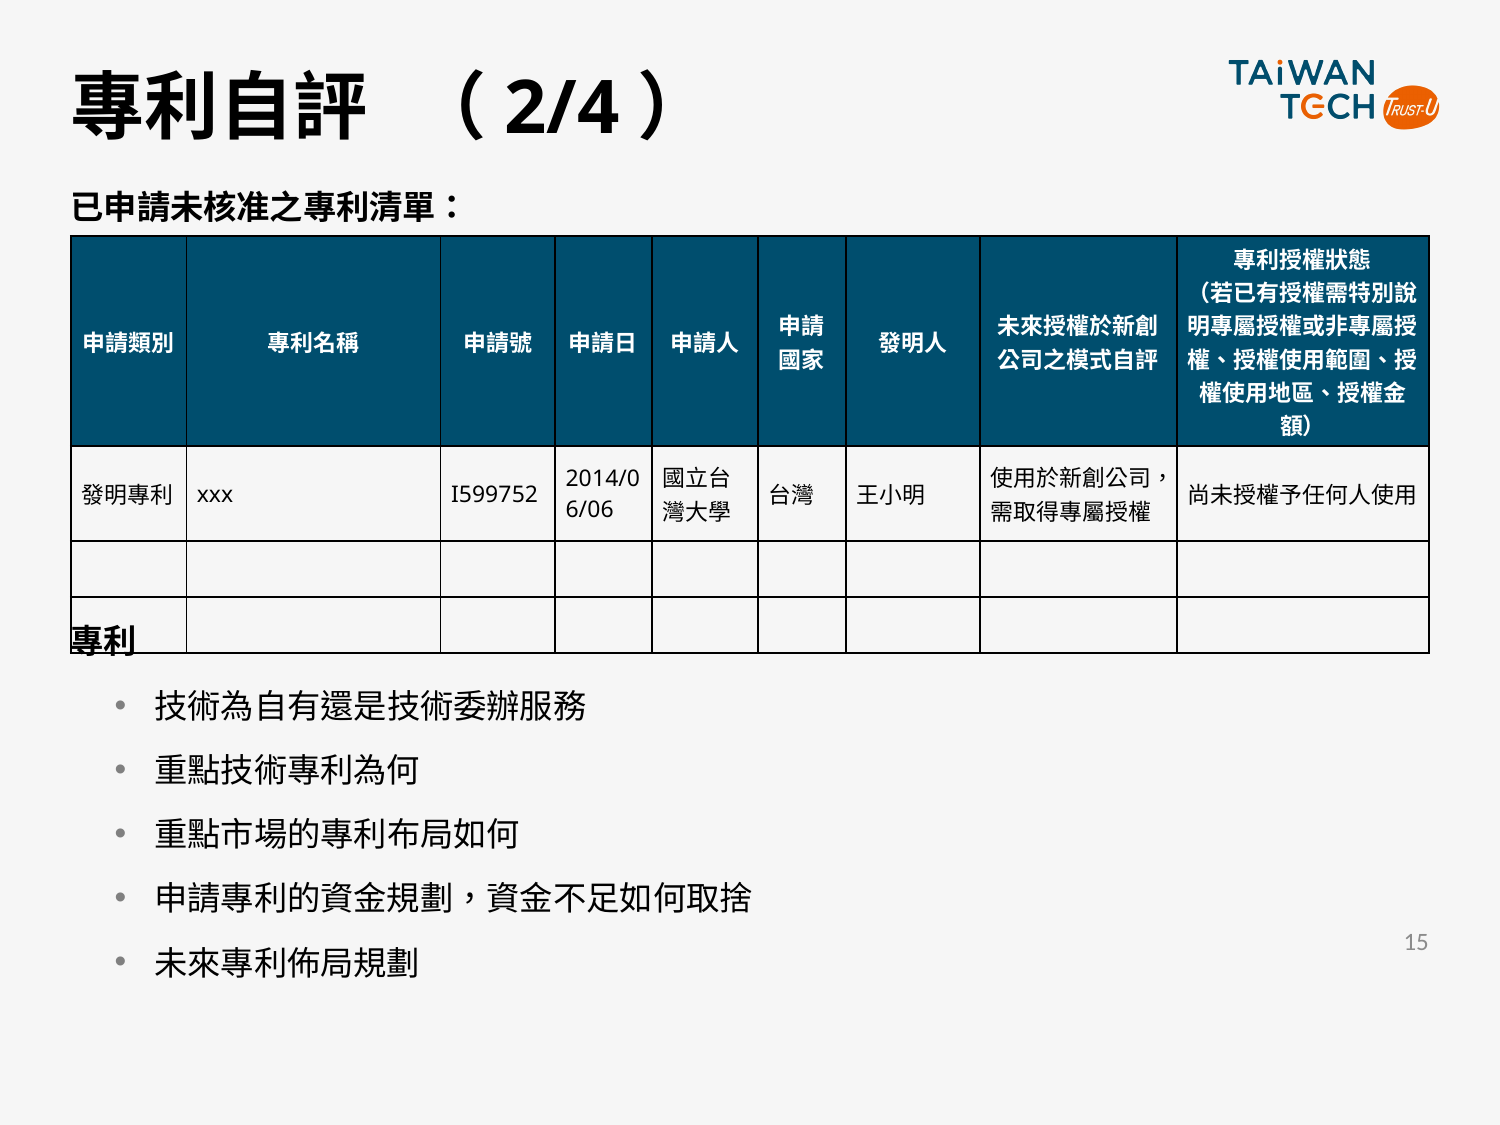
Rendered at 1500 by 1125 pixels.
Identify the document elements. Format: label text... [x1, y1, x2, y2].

table_header 發明人 [847, 237, 979, 445]
table_cell [72, 598, 186, 617]
table_header 專利名稱 [187, 237, 440, 445]
table_header 專利授權狀態 （若已有授權需特別說明專屬授權或非專屬授權、授權使用範圍、授權使用地區、授權金額） [1178, 237, 1428, 445]
table_cell 國立台灣大學 [653, 447, 757, 540]
table_cell 王小明 [847, 447, 979, 540]
table_cell [72, 542, 186, 596]
table_cell 2014/06/06 [556, 447, 651, 540]
text_box 專利 技術為自有還是技術委辦服務 重點技術專利為何 重點市場的專利布局如何 申請專利的資金規劃，資金不足如何取捨 未來專利佈局規劃 [55, 617, 1442, 950]
table_cell [653, 542, 757, 596]
table_cell [441, 542, 554, 596]
table_cell 使用於新創公司，需取得專屬授權 [981, 447, 1176, 540]
table_cell [1178, 542, 1428, 596]
table_cell [759, 542, 845, 596]
table_cell xxx [187, 447, 440, 540]
table_cell [1178, 598, 1428, 617]
table_cell [556, 598, 651, 617]
table_header 申請國家 [759, 237, 845, 445]
table_cell 台灣 [759, 447, 845, 540]
table_header 申請日 [556, 237, 651, 445]
text_box 已申請未核准之專利清單： [55, 159, 1444, 235]
table_cell 尚未授權予任何人使用 [1178, 447, 1428, 540]
table_cell [556, 542, 651, 596]
table_cell [847, 598, 979, 617]
table_cell [759, 598, 845, 617]
table_header 未來授權於新創公司之模式自評 [981, 237, 1176, 445]
table_header 申請號 [441, 237, 554, 445]
slide_number <編號> [1106, 910, 1445, 971]
table_header 申請類別 [72, 237, 186, 445]
table_cell [653, 598, 757, 617]
table_cell [441, 598, 554, 617]
table_cell [981, 542, 1176, 596]
table_cell I599752 [441, 447, 554, 540]
table_cell [187, 542, 440, 596]
table_cell [847, 542, 979, 596]
table_header 申請人 [653, 237, 757, 445]
table_cell [187, 598, 440, 617]
title 專利自評 （2/4） [55, 33, 1444, 156]
table_cell 發明專利 [72, 447, 186, 540]
table_cell [981, 598, 1176, 617]
